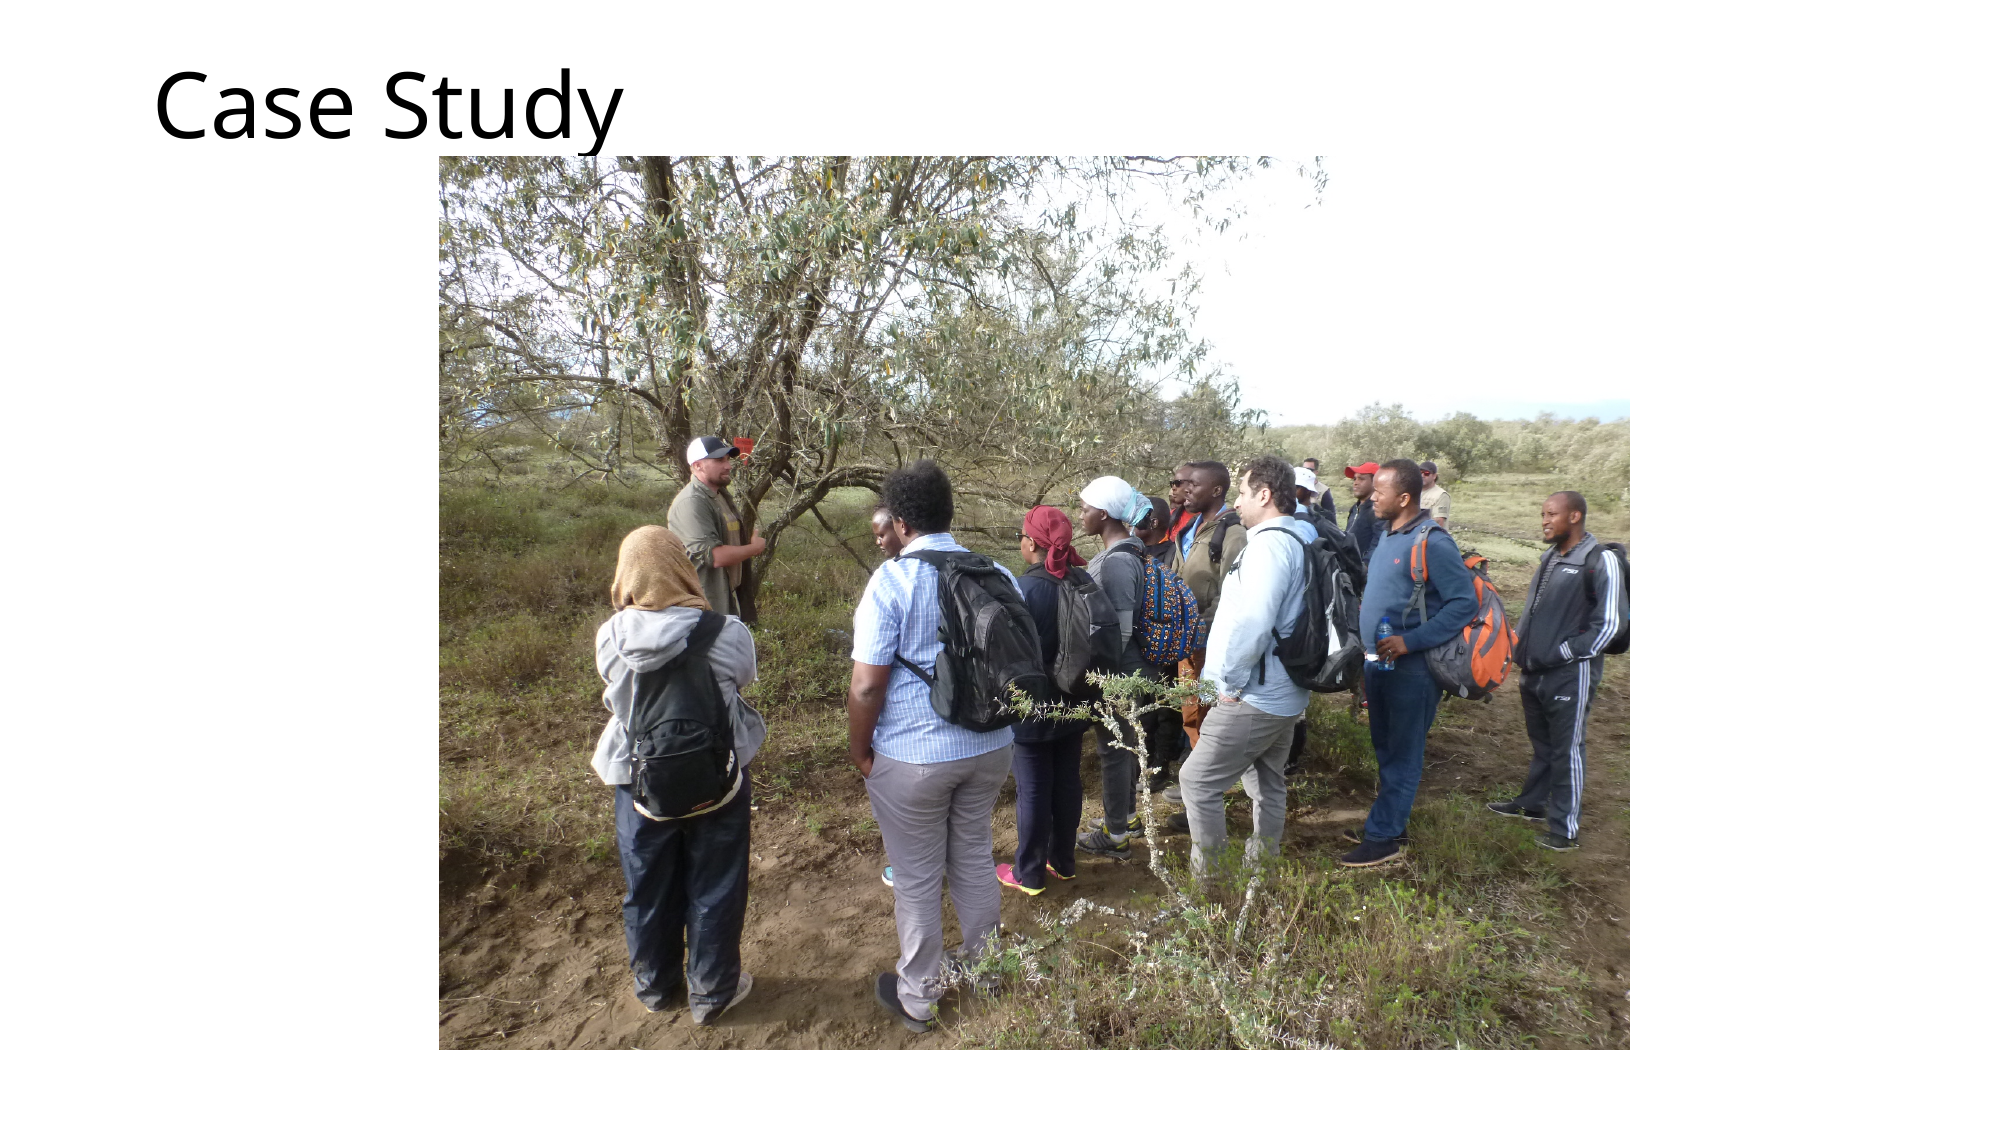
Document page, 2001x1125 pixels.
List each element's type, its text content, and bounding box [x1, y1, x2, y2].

picture [439, 156, 1630, 1050]
title Case Study [137, 0, 1863, 218]
